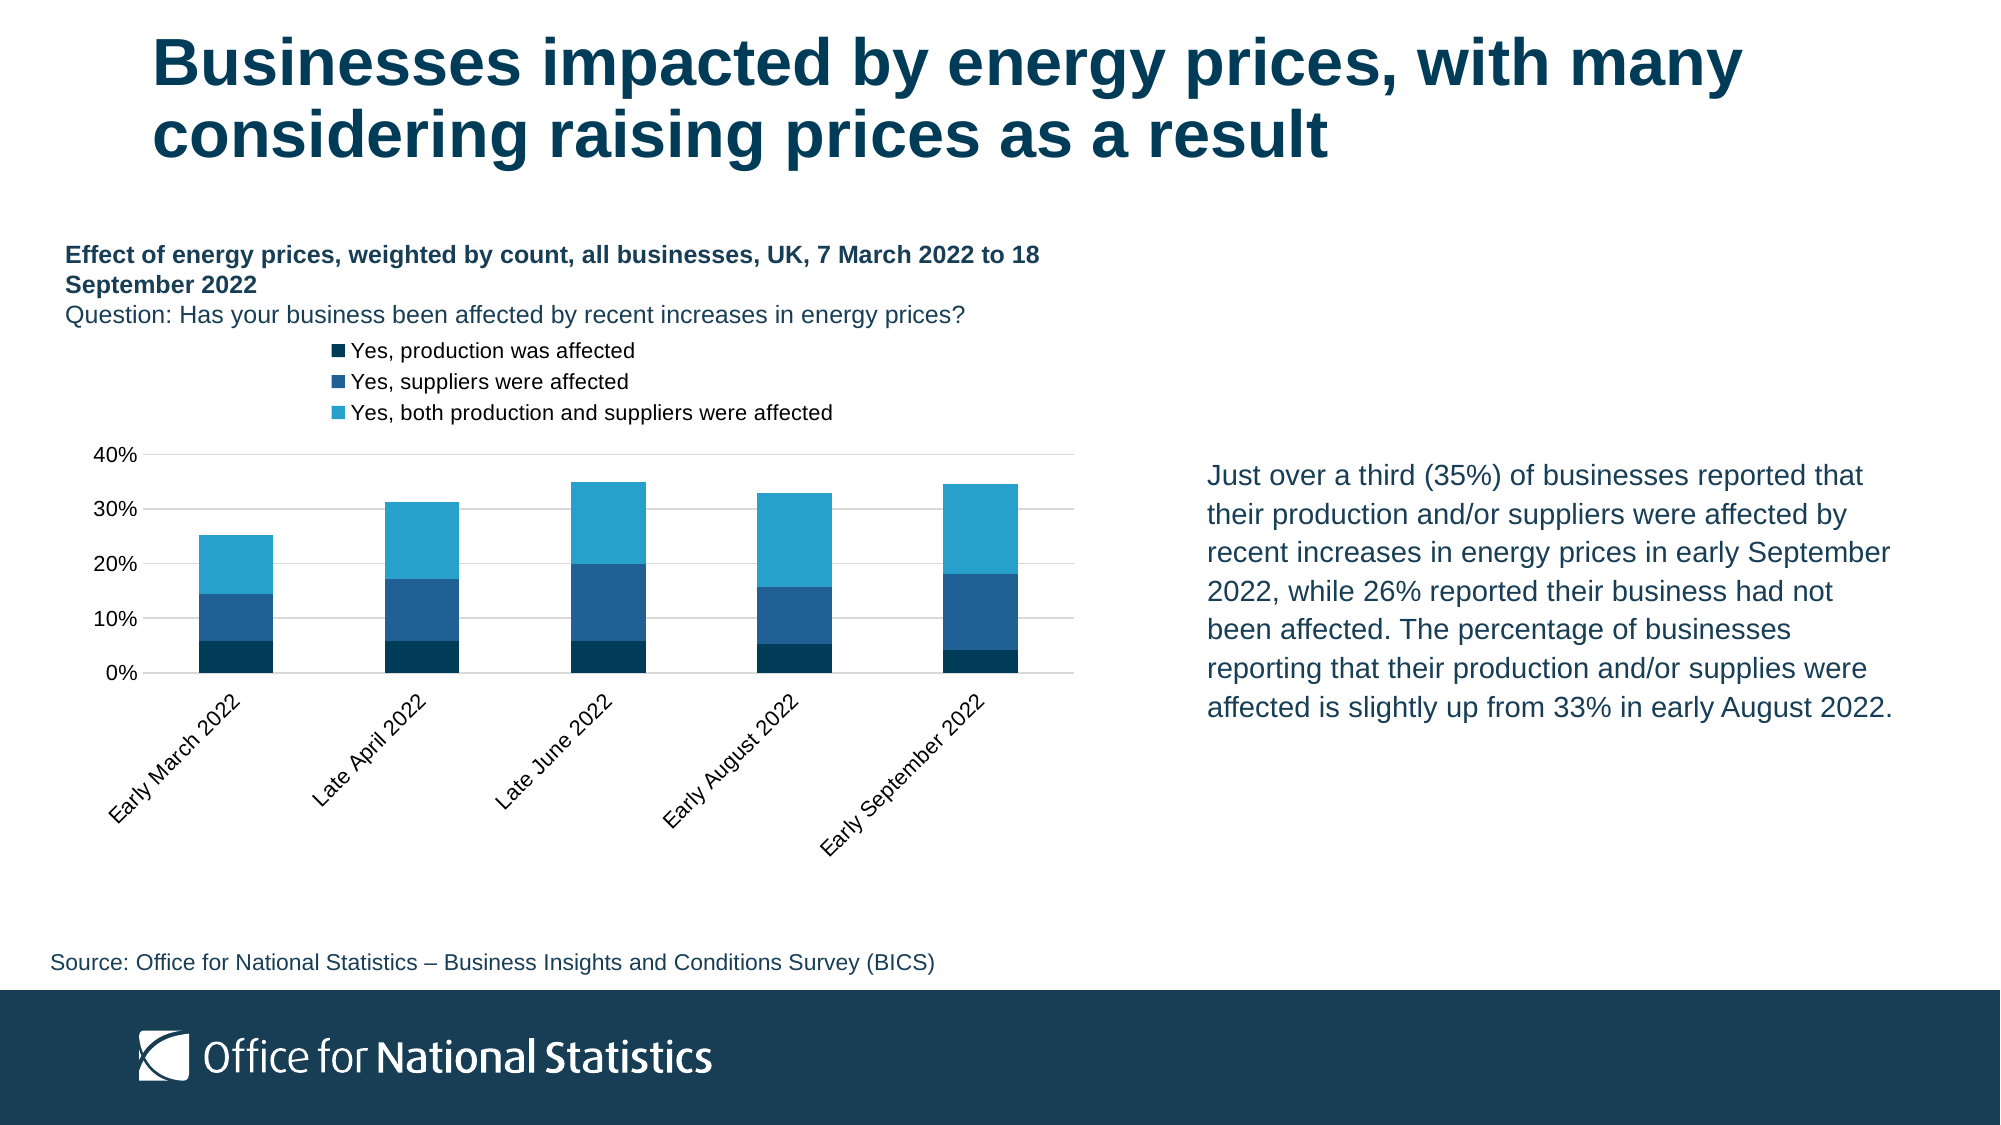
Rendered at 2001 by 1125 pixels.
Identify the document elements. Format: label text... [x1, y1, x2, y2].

text_box Source: Office for National Statistics – Business Insights and Conditions Survey (BICS) [50, 939, 980, 983]
chart [72, 321, 1095, 874]
title Businesses impacted by energy prices, with many considering raising prices as a result [137, 19, 1863, 181]
text_box Effect of energy prices, weighted by count, all businesses, UK, 7 March 2022 to 18 September 2022 Question: Has your business been affected by recent increases in energy prices? [50, 230, 1072, 337]
list Just over a third (35%) of businesses reported that their production and/or suppliers were affected by recent increases in energy prices in early September 2022, while 26% reported their business had not been affected. The percentage of businesses reporting that their production and/or supplies were affected is slightly up from 33% in early August 2022. [1207, 453, 1899, 789]
